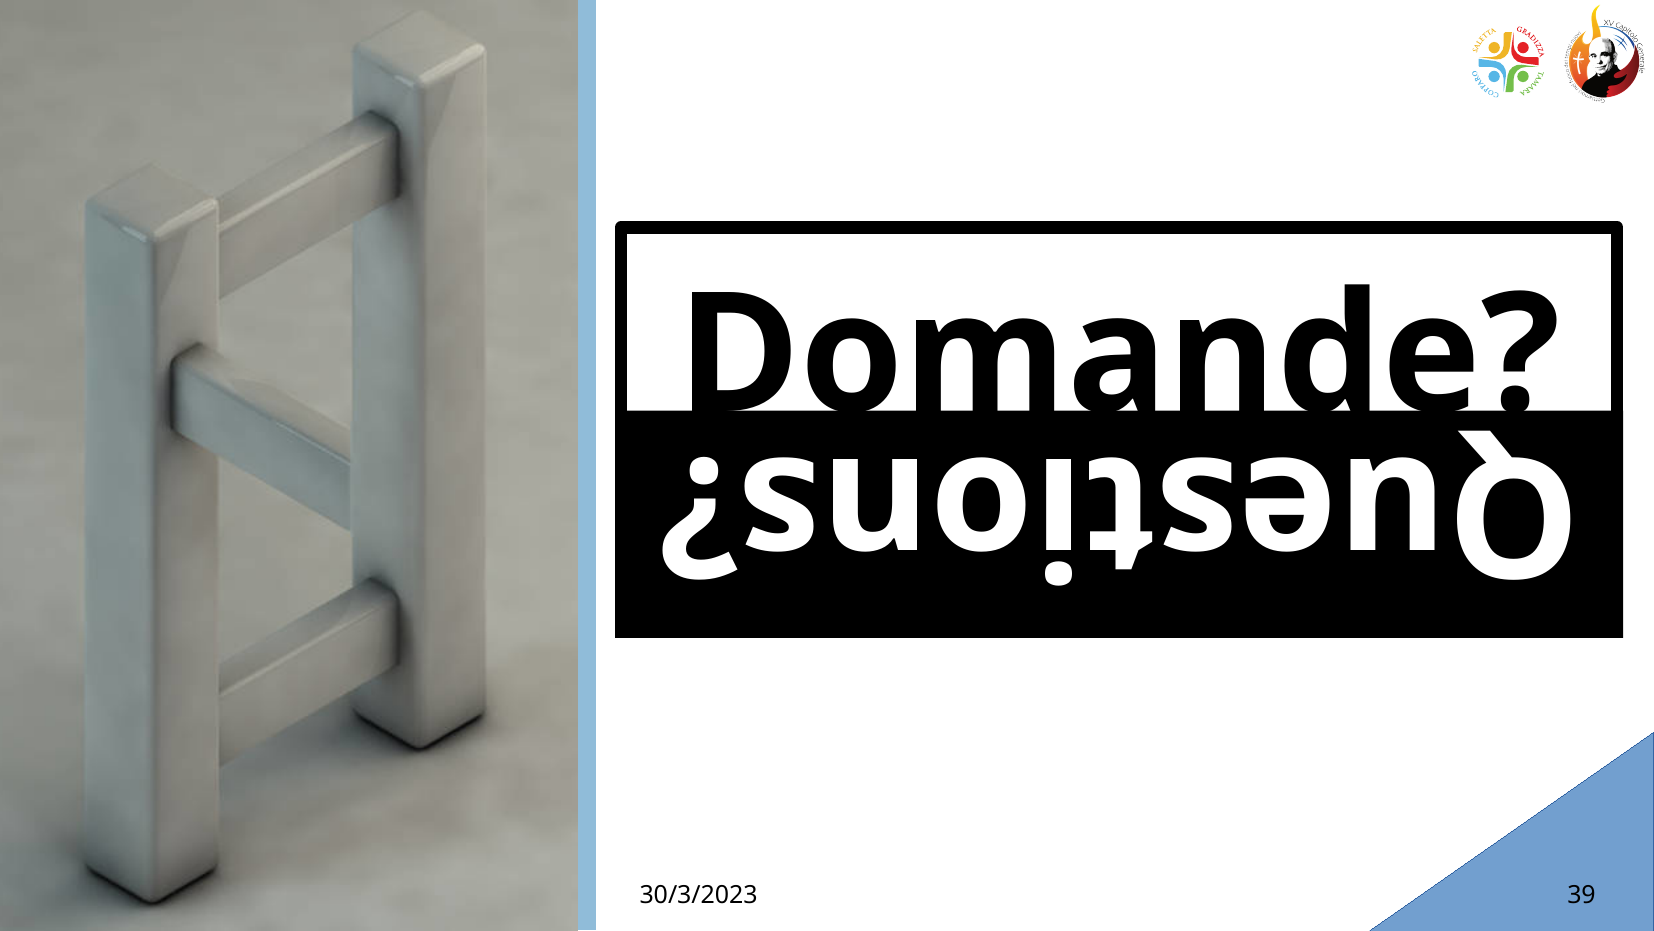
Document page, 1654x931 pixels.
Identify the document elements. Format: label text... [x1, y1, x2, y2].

title Questions? [615, 422, 1624, 626]
picture [0, 0, 578, 931]
title Domande? [621, 236, 1618, 410]
picture [1563, 4, 1646, 103]
